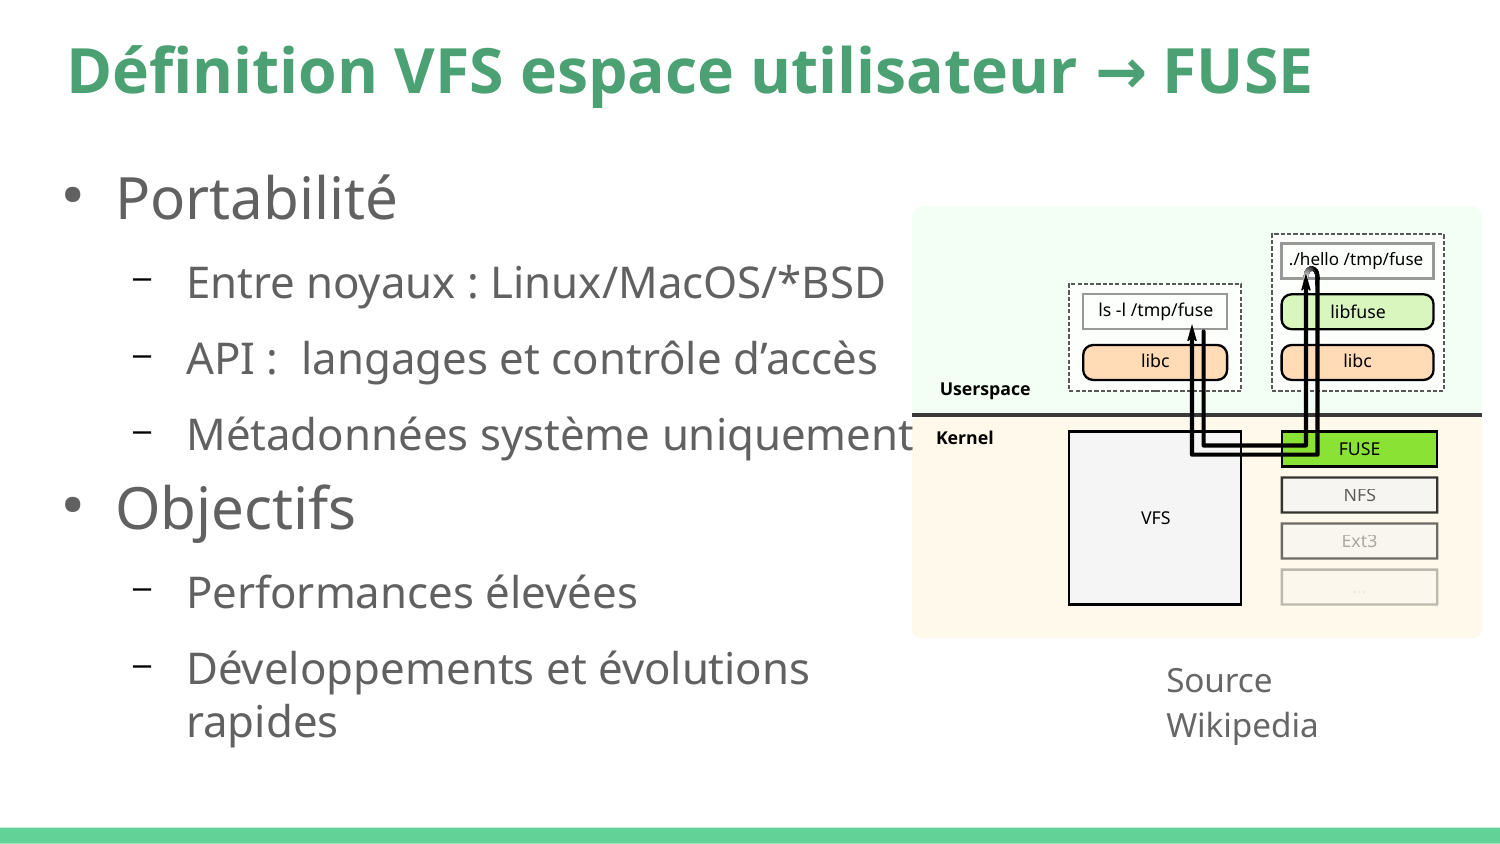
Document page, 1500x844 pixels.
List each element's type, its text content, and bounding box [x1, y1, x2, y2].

text_box Source Wikipedia [1151, 649, 1447, 709]
list Portabilité Entre noyaux : Linux/MacOS/*BSD API : langages et contrôle d’accès Métadonnées système uniquement Objectifs Performances élevées Développements et évolutions rapides [29, 135, 975, 739]
title Définition VFS espace utilisateur → FUSE [51, 5, 1449, 100]
picture [911, 206, 1483, 639]
